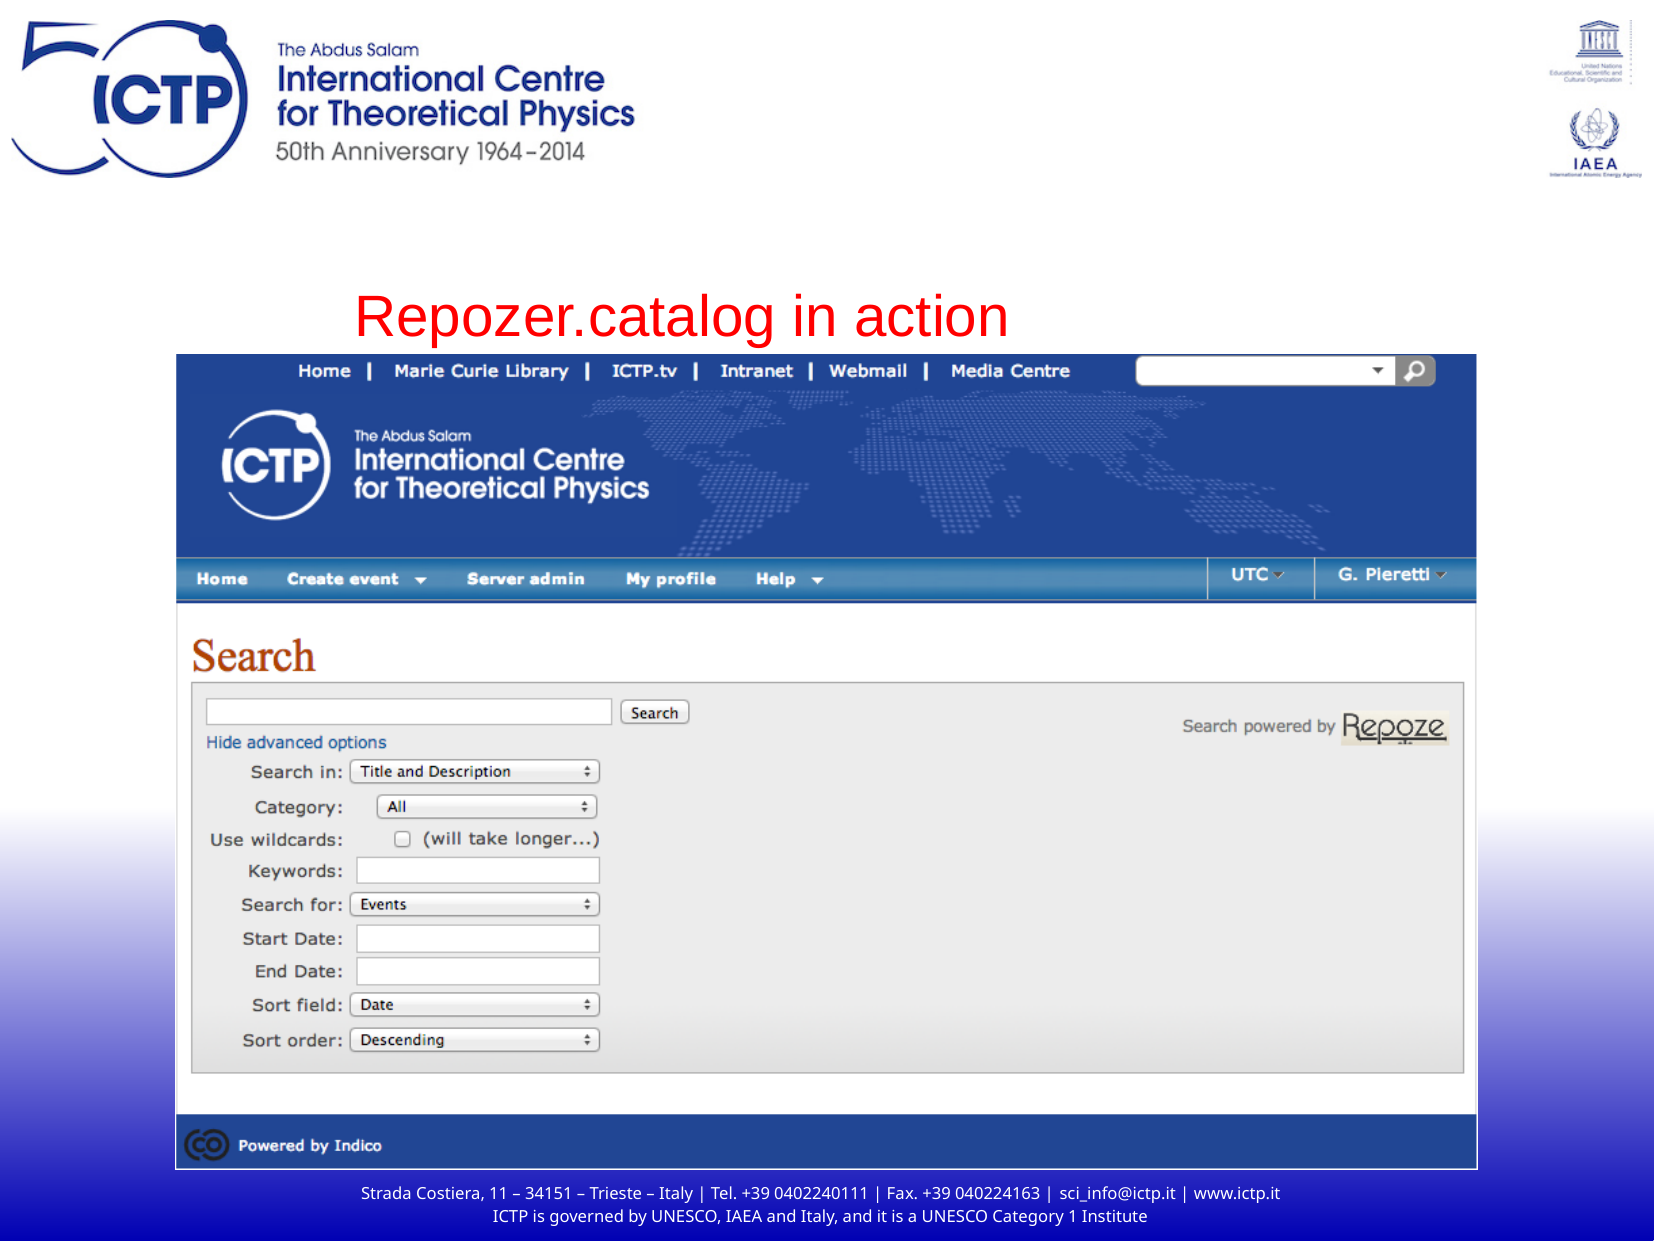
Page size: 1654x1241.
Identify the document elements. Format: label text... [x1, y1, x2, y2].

picture [175, 354, 1478, 1170]
picture [11, 20, 1642, 178]
title Repozer.catalog in action [354, 253, 1571, 378]
